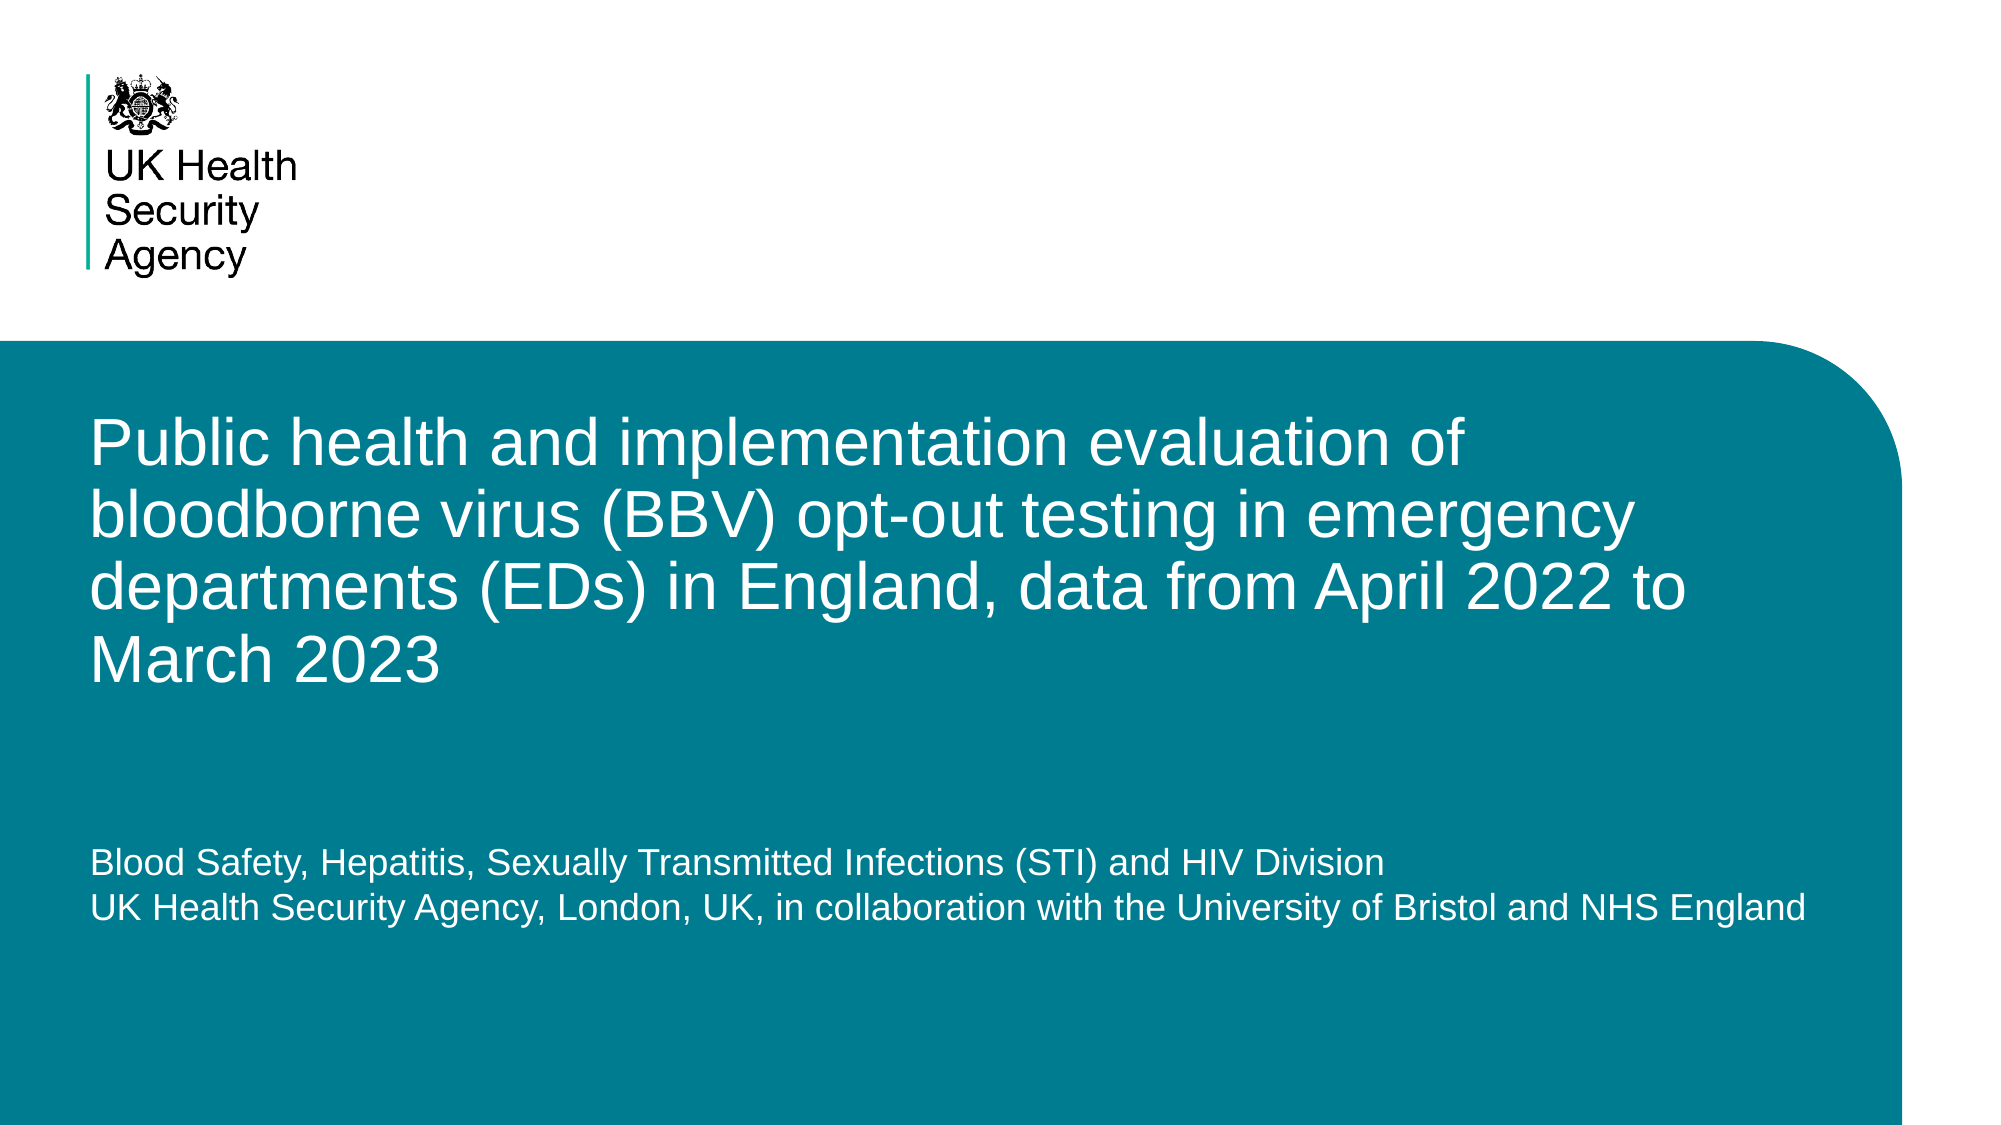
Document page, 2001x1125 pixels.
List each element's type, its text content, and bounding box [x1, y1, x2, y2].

text_box Blood Safety, Hepatitis, Sexually Transmitted Infections (STI) and HIV Division UK Health Security Agency, London, UK, in collaboration with the University of Bristol and NHS England [74, 830, 1932, 937]
title Public health and implementation evaluation of bloodborne virus (BBV) opt-out testing in emergency departments (EDs) in England, data from April 2022 to March 2023 [74, 400, 1795, 793]
